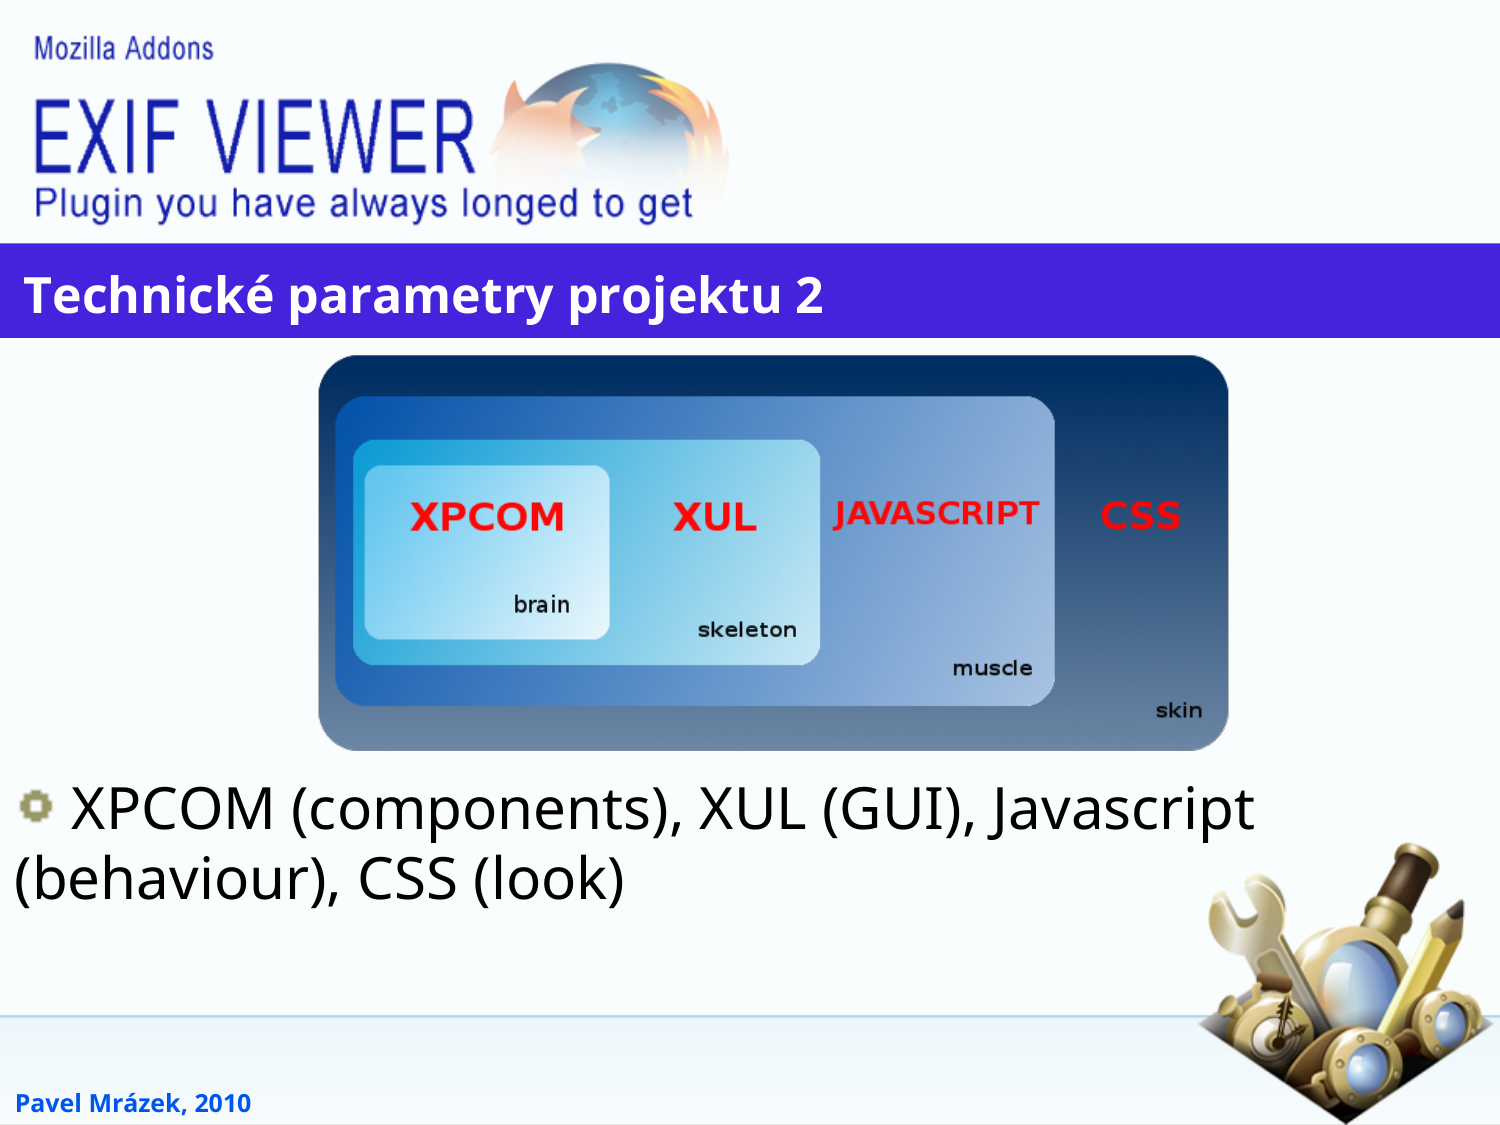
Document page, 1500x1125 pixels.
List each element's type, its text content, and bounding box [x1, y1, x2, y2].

text_box XPCOM (components), XUL (GUI), Javascript (behaviour), CSS (look) [0, 763, 1500, 919]
picture [29, 30, 739, 231]
picture [14, 784, 57, 827]
text_box [0, 243, 1500, 338]
picture [0, 919, 1500, 1125]
text_box Technické parametry projektu 2 [9, 255, 853, 331]
text_box Pavel Mrázek, 2010 [0, 1079, 414, 1125]
picture [301, 326, 1245, 774]
